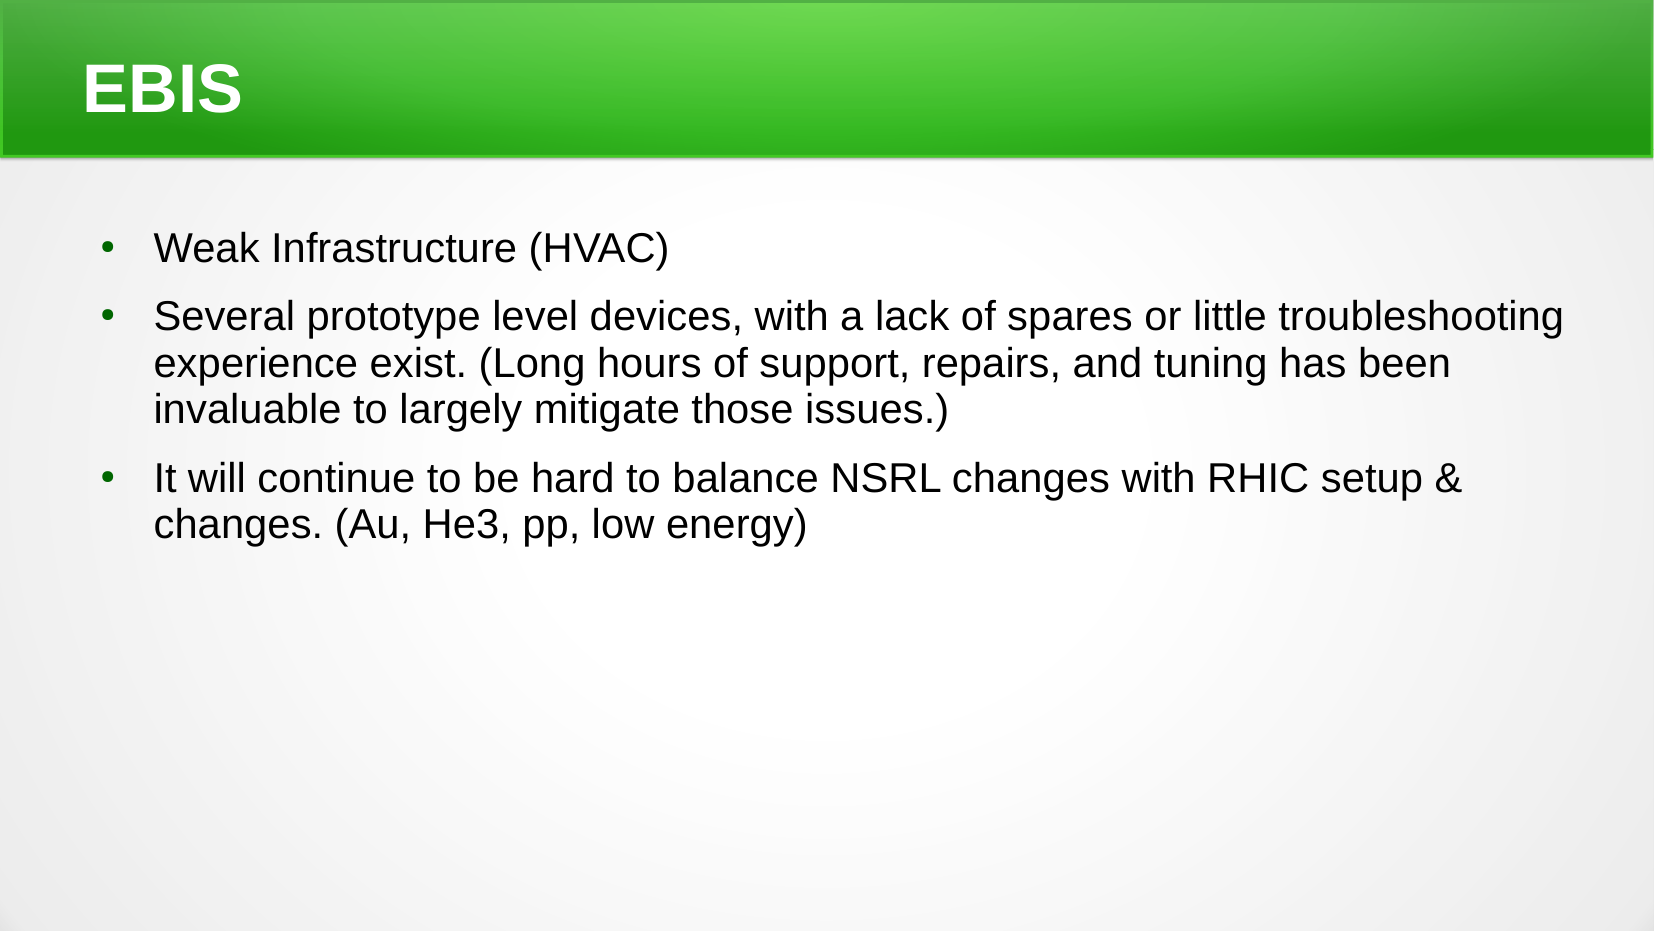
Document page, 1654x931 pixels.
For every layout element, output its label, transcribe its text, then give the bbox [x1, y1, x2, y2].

title EBIS [82, 35, 1571, 142]
list Weak Infrastructure (HVAC) Several prototype level devices, with a lack of spares or little troubleshooting experience exist. (Long hours of support, repairs, and tuning has been invaluable to largely mitigate those issues.) It will continue to be hard to balance NSRL changes with RHIC setup & changes. (Au, He3, pp, low energy) [82, 224, 1571, 764]
